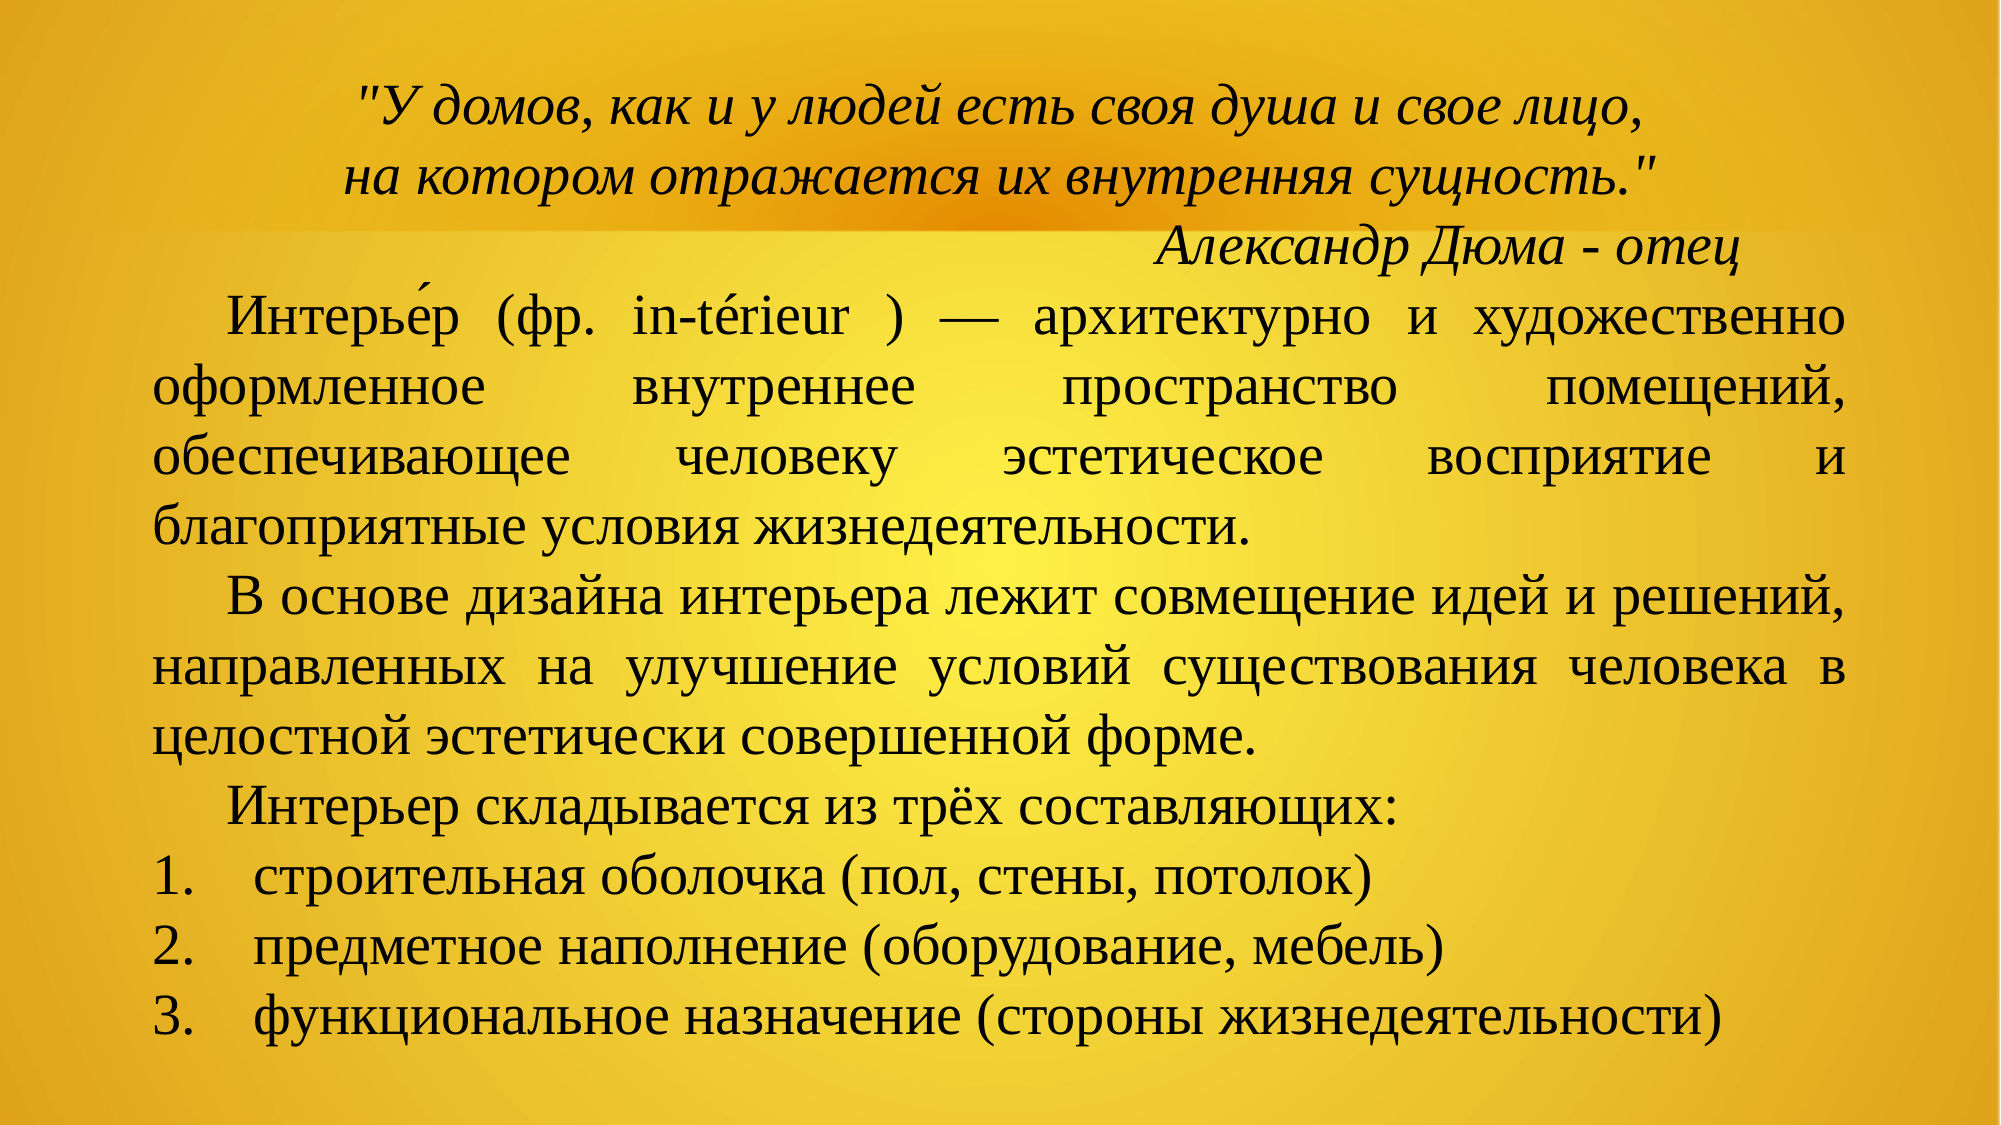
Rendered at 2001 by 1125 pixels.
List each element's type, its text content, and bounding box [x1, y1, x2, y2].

text_box "У домов, как и у людей есть своя душа и свое лицо, на котором отражается их внутренняя сущность." Александр Дюма - отец Интерье́р (фр. in-térieur ) — архитектурно и художественно оформленное внутреннее пространство помещений, обеспечивающее человеку эстетическое восприятие и благоприятные условия жизнедеятельности. В основе дизайна интерьера лежит совмещение идей и решений, направленных на улучшение условий существования человека в целостной эстетически совершенной форме. Интерьер складывается из трёх составляющих: строительная оболочка (пол, стены, потолок) предметное наполнение (оборудование, мебель) функциональное назначение (стороны жизнедеятельности) [137, 58, 1863, 1013]
picture [0, 0, 2000, 1125]
